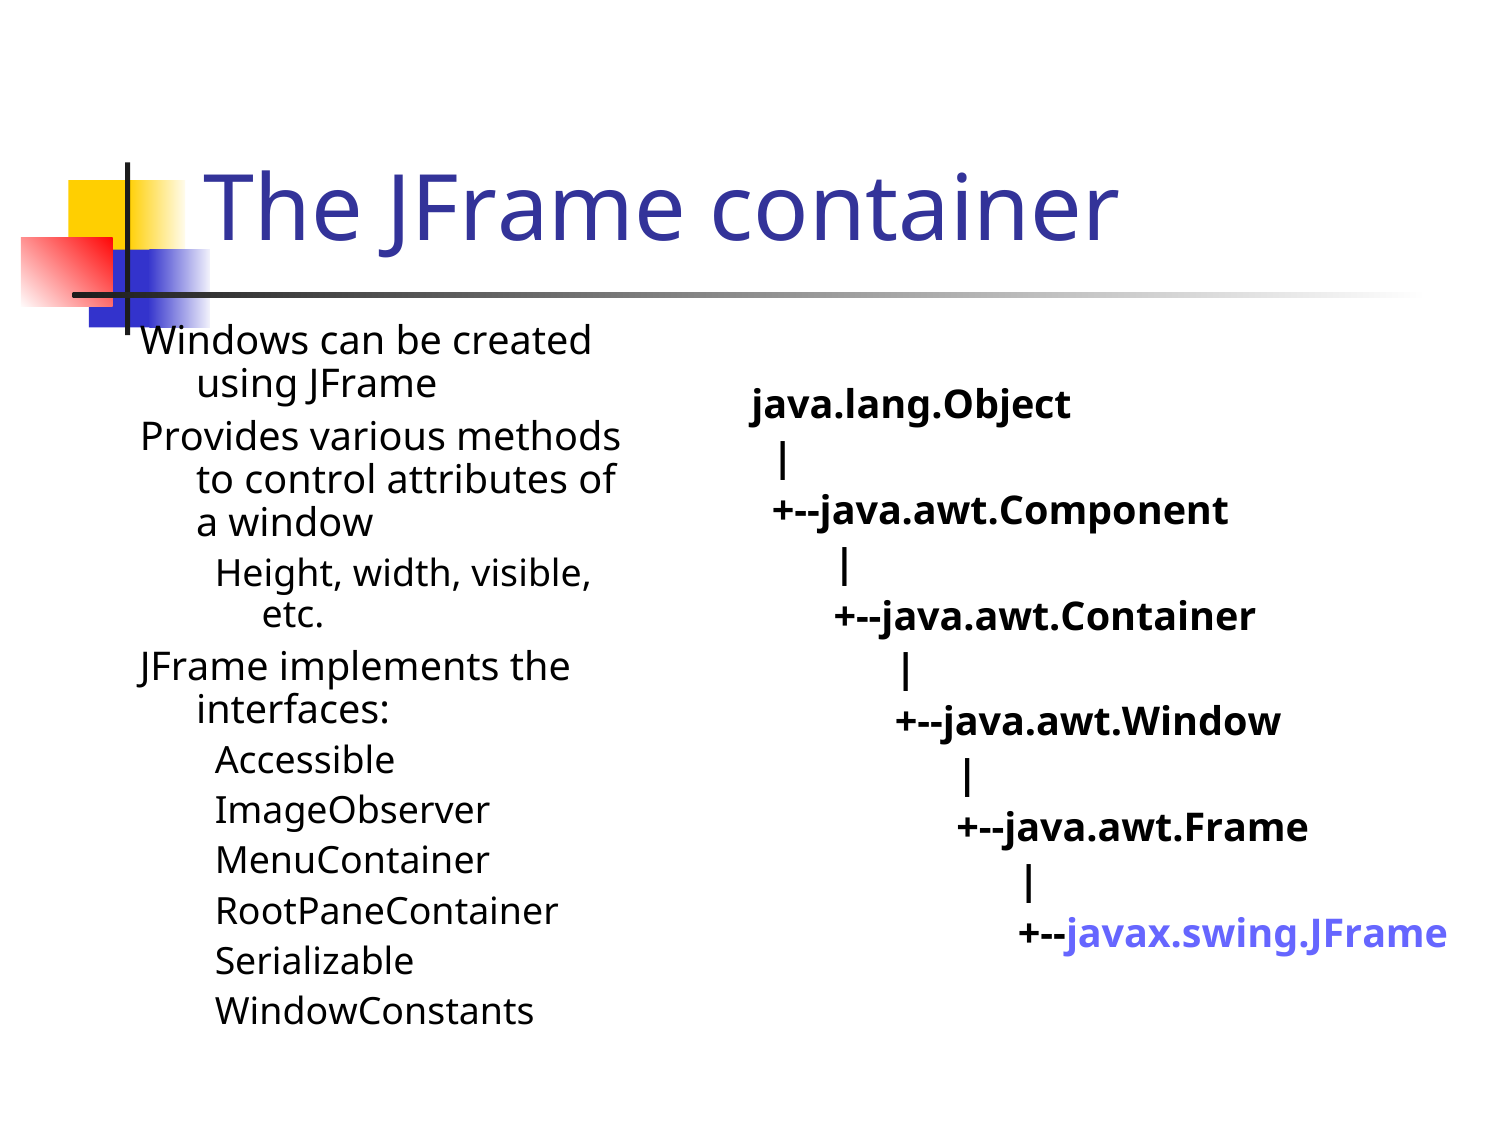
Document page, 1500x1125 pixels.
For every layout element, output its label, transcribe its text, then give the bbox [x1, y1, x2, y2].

list java.lang.Object | +--java.awt.Component | +--java.awt.Container | +--java.awt.Window | +--java.awt.Frame | +--javax.swing.JFrame [736, 376, 1469, 1063]
list Windows can be created using JFrame Provides various methods to control attributes of a window Height, width, visible, etc. JFrame implements the interfaces: Accessible ImageObserver MenuContainer RootPaneContainer Serializable WindowConstants [125, 312, 638, 1038]
title The JFrame container [188, 35, 1468, 276]
